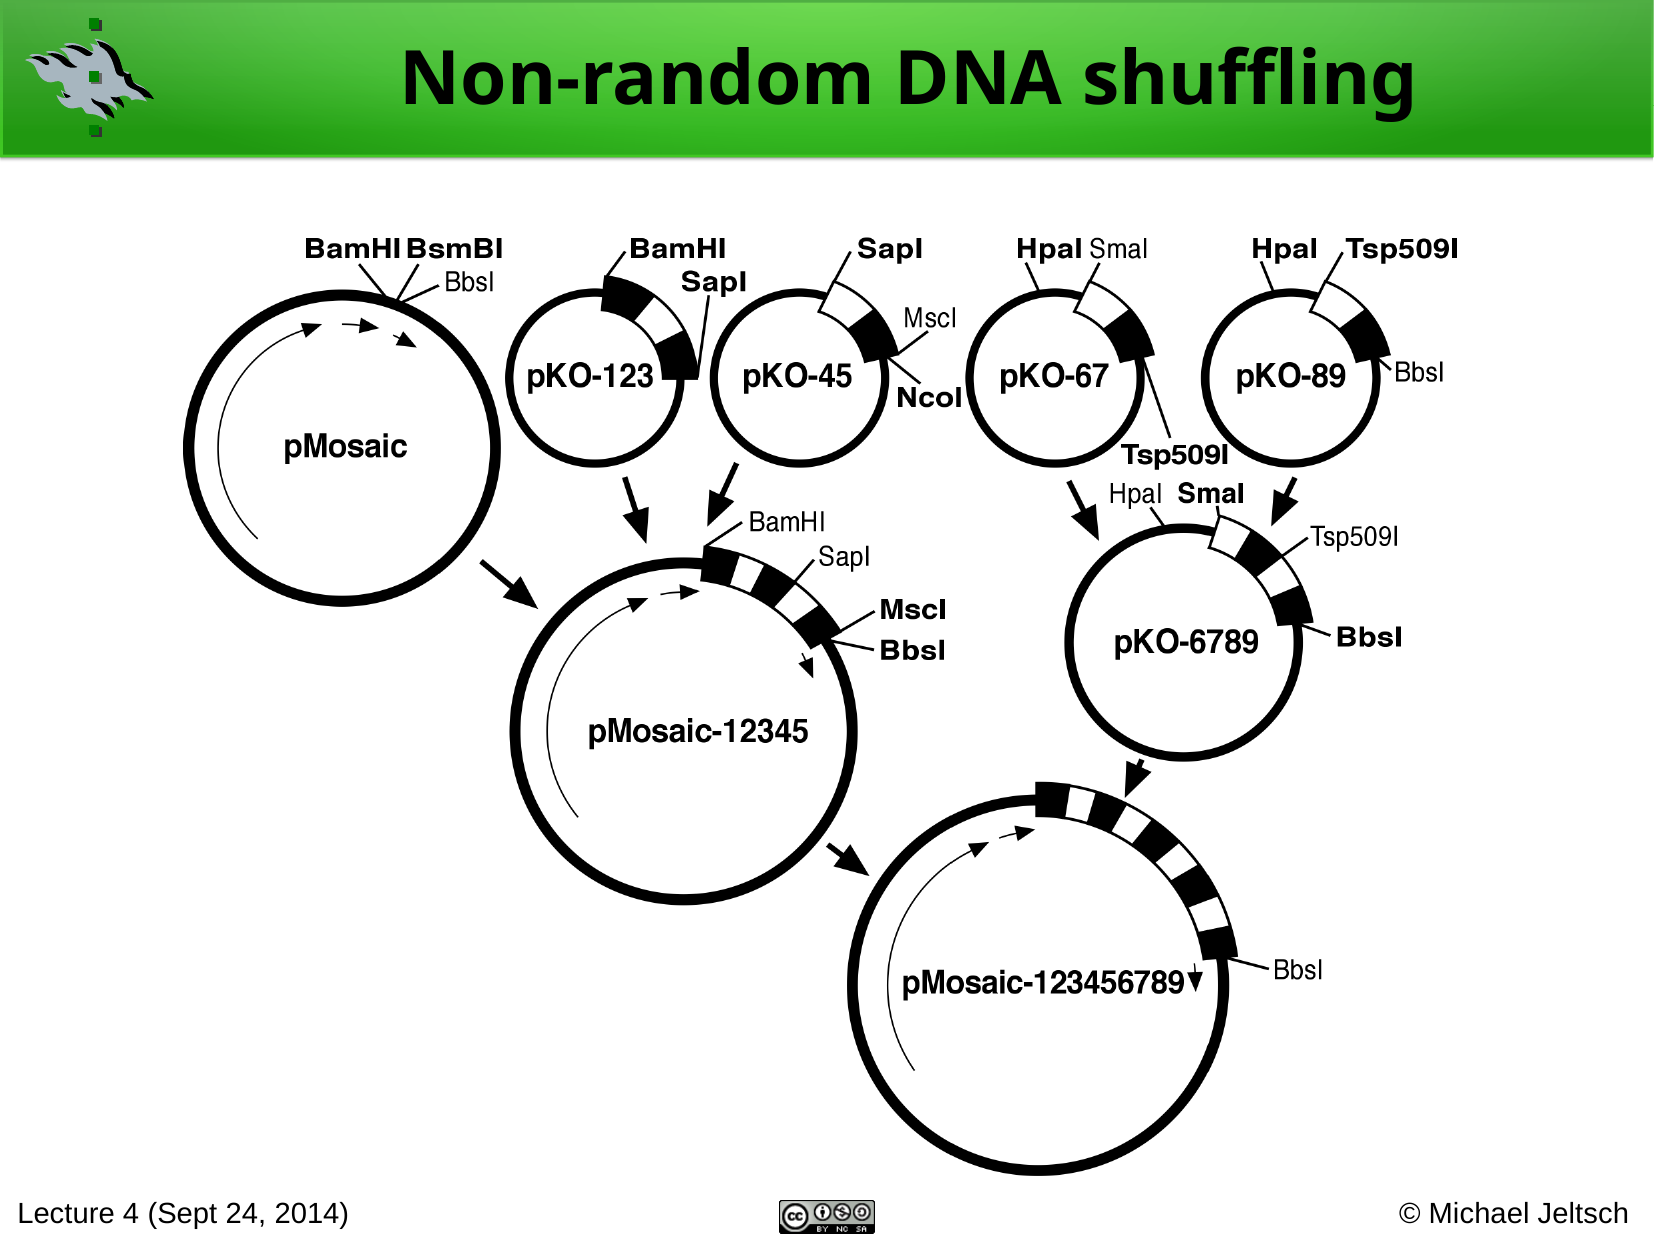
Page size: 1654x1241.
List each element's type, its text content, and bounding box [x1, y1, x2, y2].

picture [779, 1200, 875, 1234]
picture [183, 232, 1464, 1176]
title Non-random DNA shuffling [289, 30, 1531, 121]
